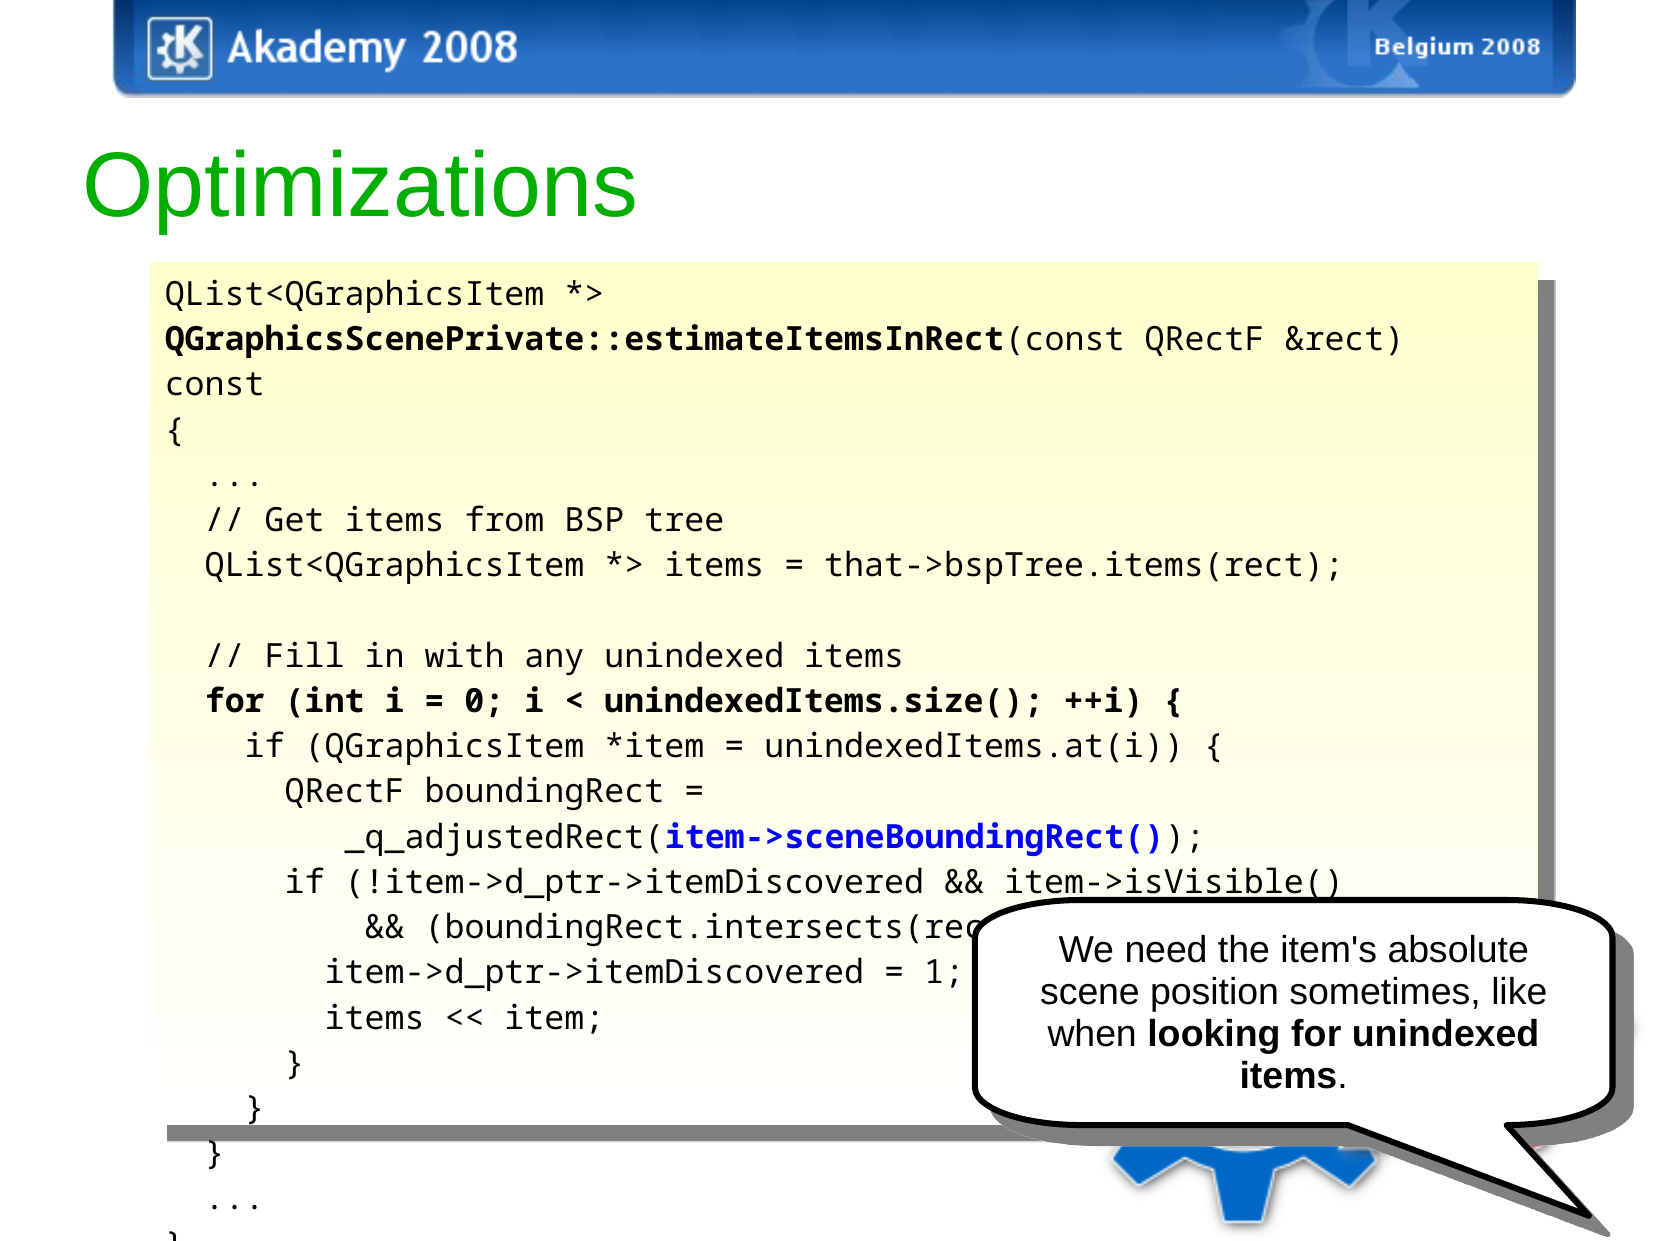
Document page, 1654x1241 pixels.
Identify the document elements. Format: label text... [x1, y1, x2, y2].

picture [112, 0, 1576, 98]
text_box [356, 297, 1654, 355]
picture [1053, 913, 1654, 1241]
text_box [149, 262, 1055, 1125]
text_box QList<QGraphicsItem *> QGraphicsScenePrivate::estimateItemsInRect(const QRectF &rect) const { ... // Get items from BSP tree QList<QGraphicsItem *> items = that->bspTree.items(rect); // Fill in with any unindexed items for (int i = 0; i < unindexedItems.size(); ++i) { if (QGraphicsItem *item = unindexedItems.at(i)) { QRectF boundingRect = _q_adjustedRect(item->sceneBoundingRect()); if (!item->d_ptr->itemDiscovered && item->isVisible() && (boundingRect.intersects(rect))) { item->d_ptr->itemDiscovered = 1; items << item; } } } ... } [150, 262, 1538, 1109]
title Optimizations [82, 112, 1571, 257]
text_box We need the item's absolute scene position sometimes, like when looking for unindexed items. [974, 900, 1613, 1216]
